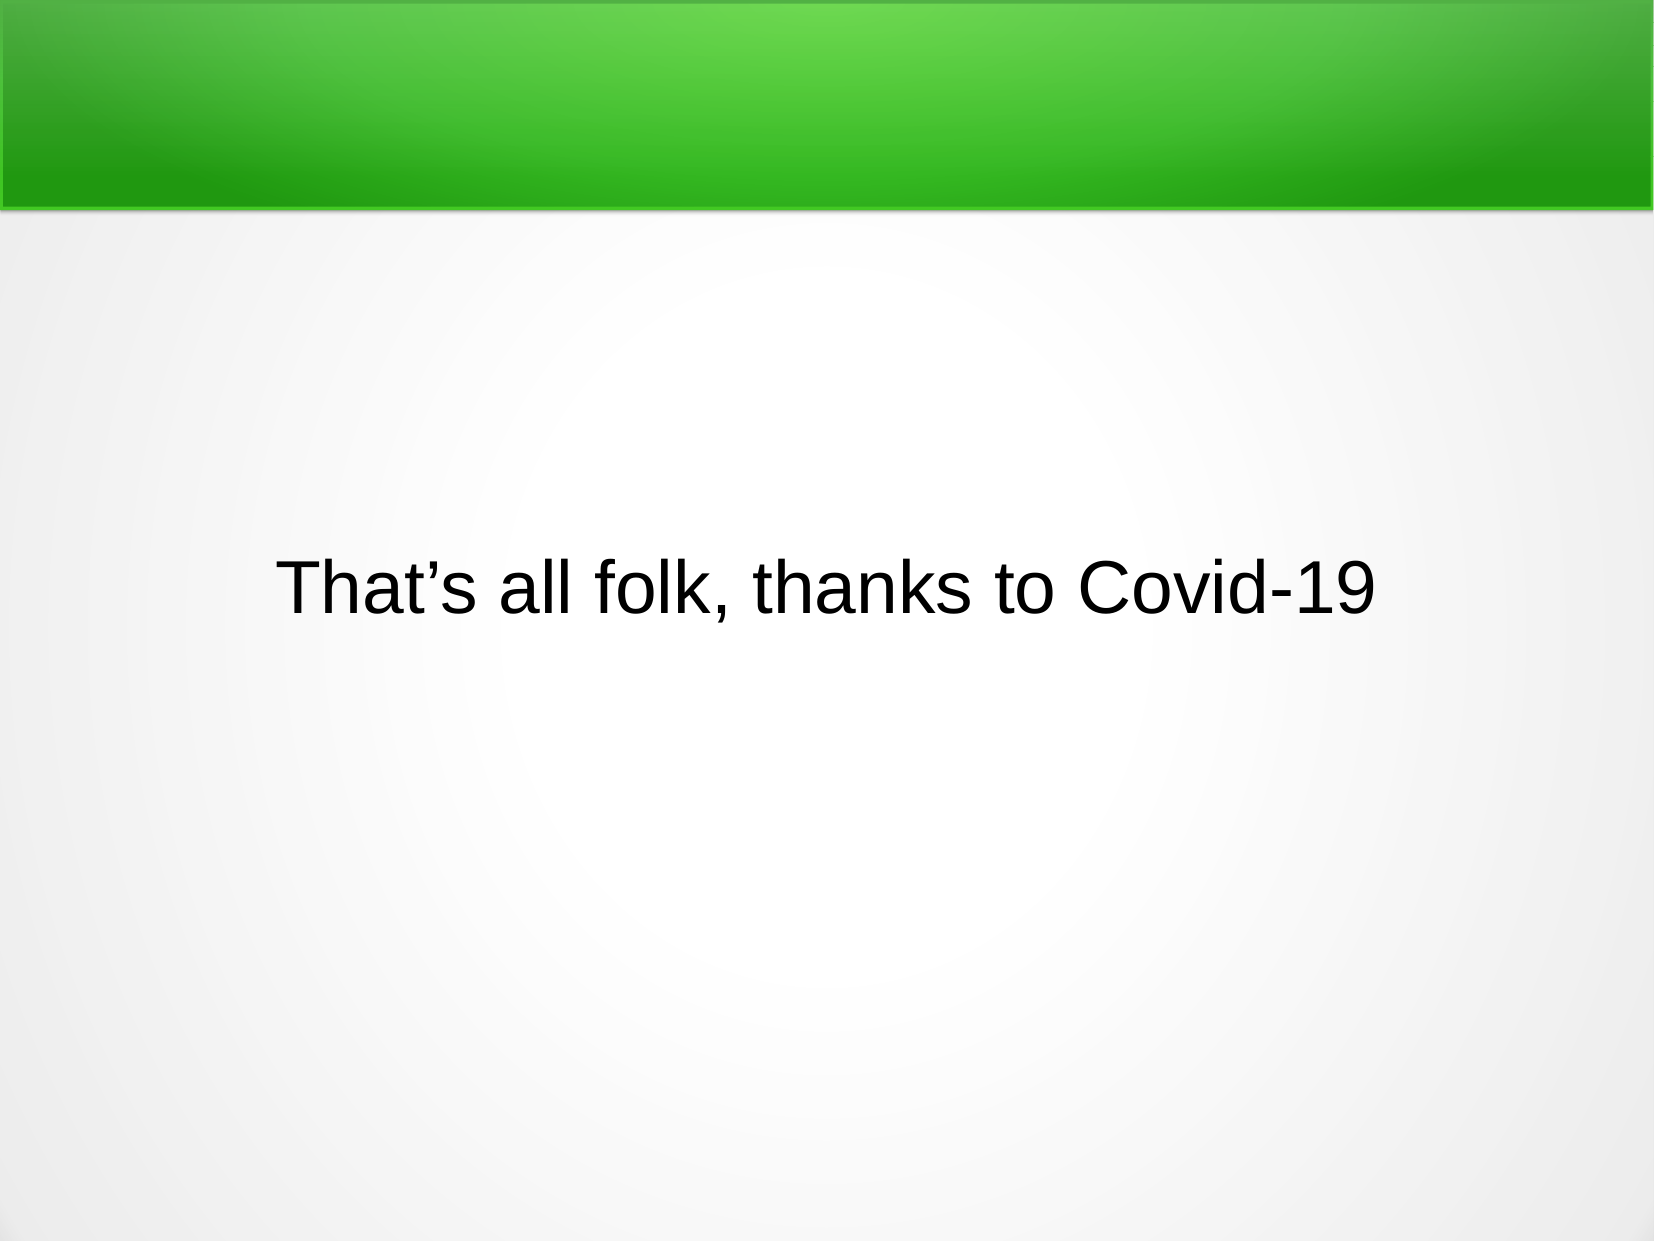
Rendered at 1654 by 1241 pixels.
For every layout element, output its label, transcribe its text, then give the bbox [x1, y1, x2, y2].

list That’s all folk, thanks to Covid-19 [82, 299, 1571, 1019]
